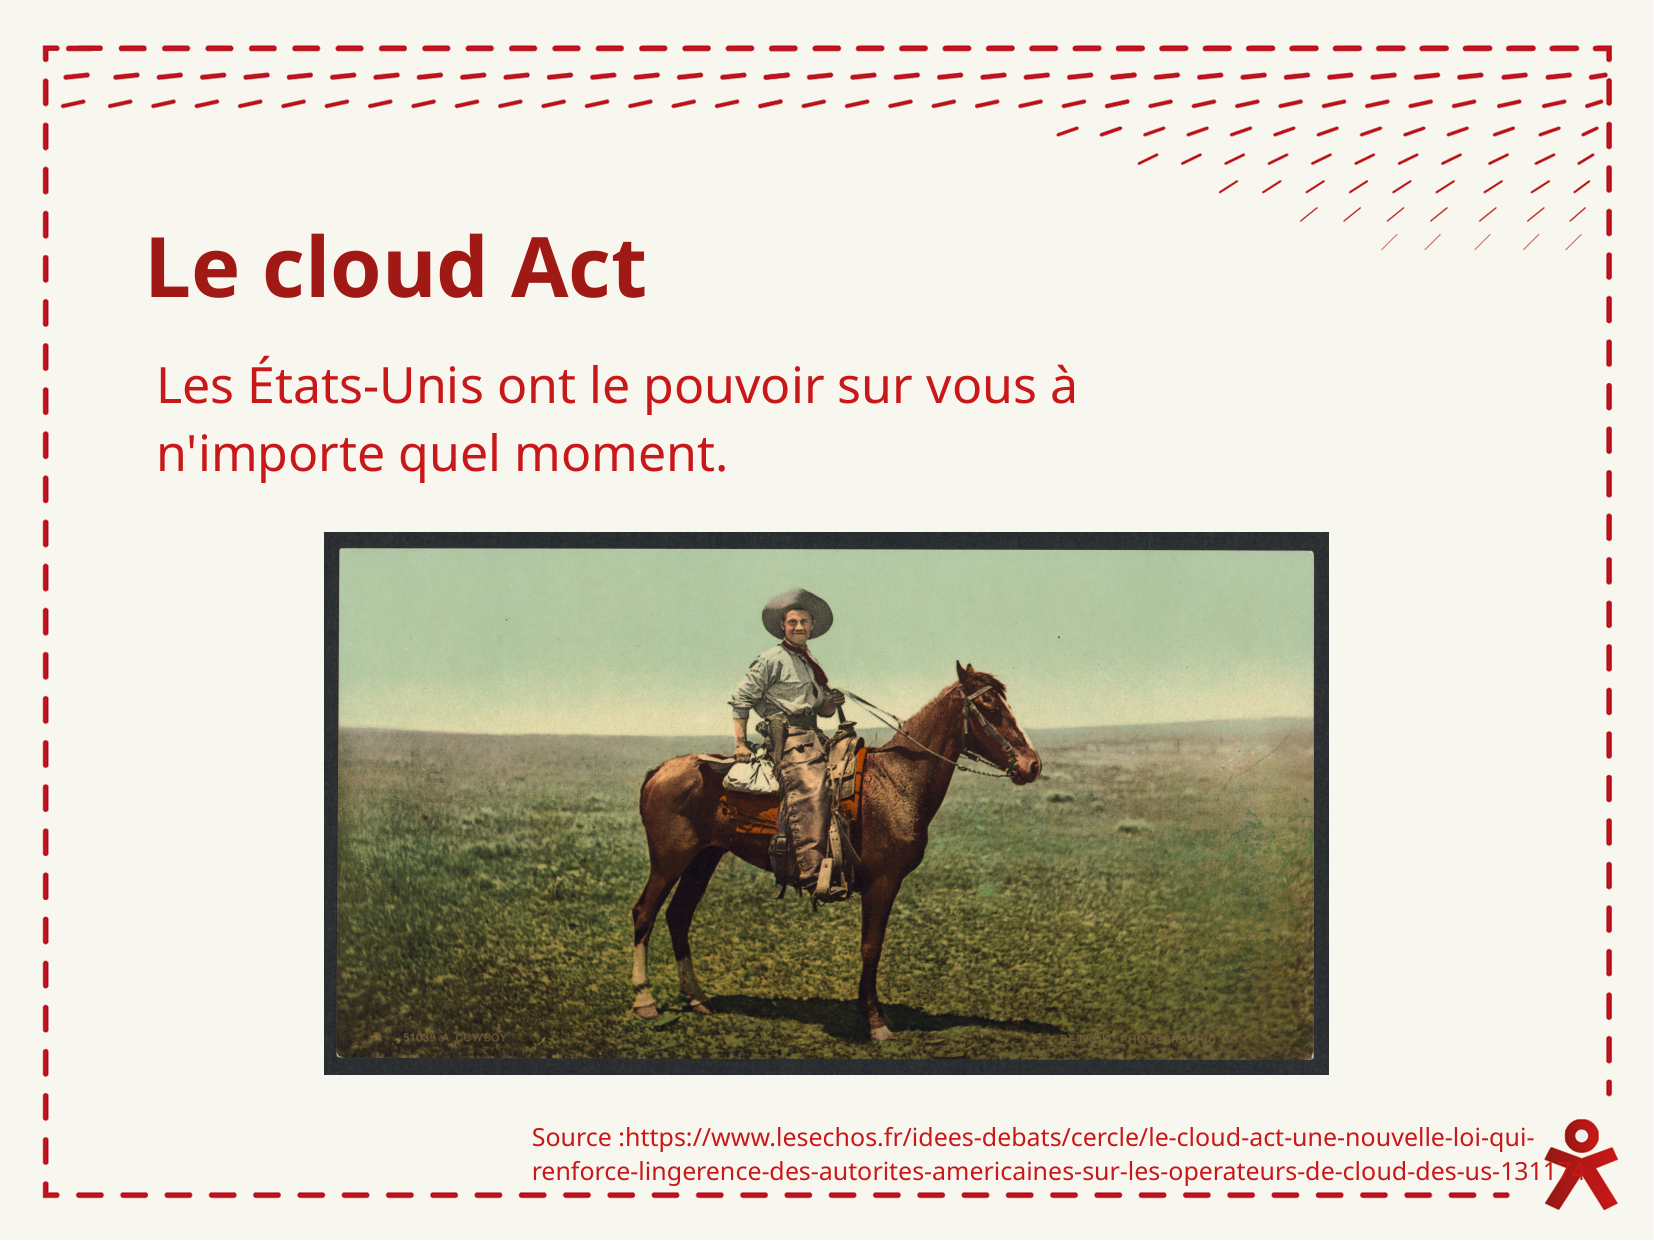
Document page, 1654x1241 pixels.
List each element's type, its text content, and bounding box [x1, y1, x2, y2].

picture [0, 0, 1654, 1240]
text_box Source :https://www.lesechos.fr/idees-debats/cercle/le-cloud-act-une-nouvelle-loi-qui-renforce-lingerence-des-autorites-americaines-sur-les-operateurs-de-cloud-des-us-131174 [517, 1112, 1604, 1228]
text_box Le cloud Act [129, 200, 1323, 327]
text_box Les États-Unis ont le pouvoir sur vous à n'importe quel moment. [141, 342, 1258, 497]
